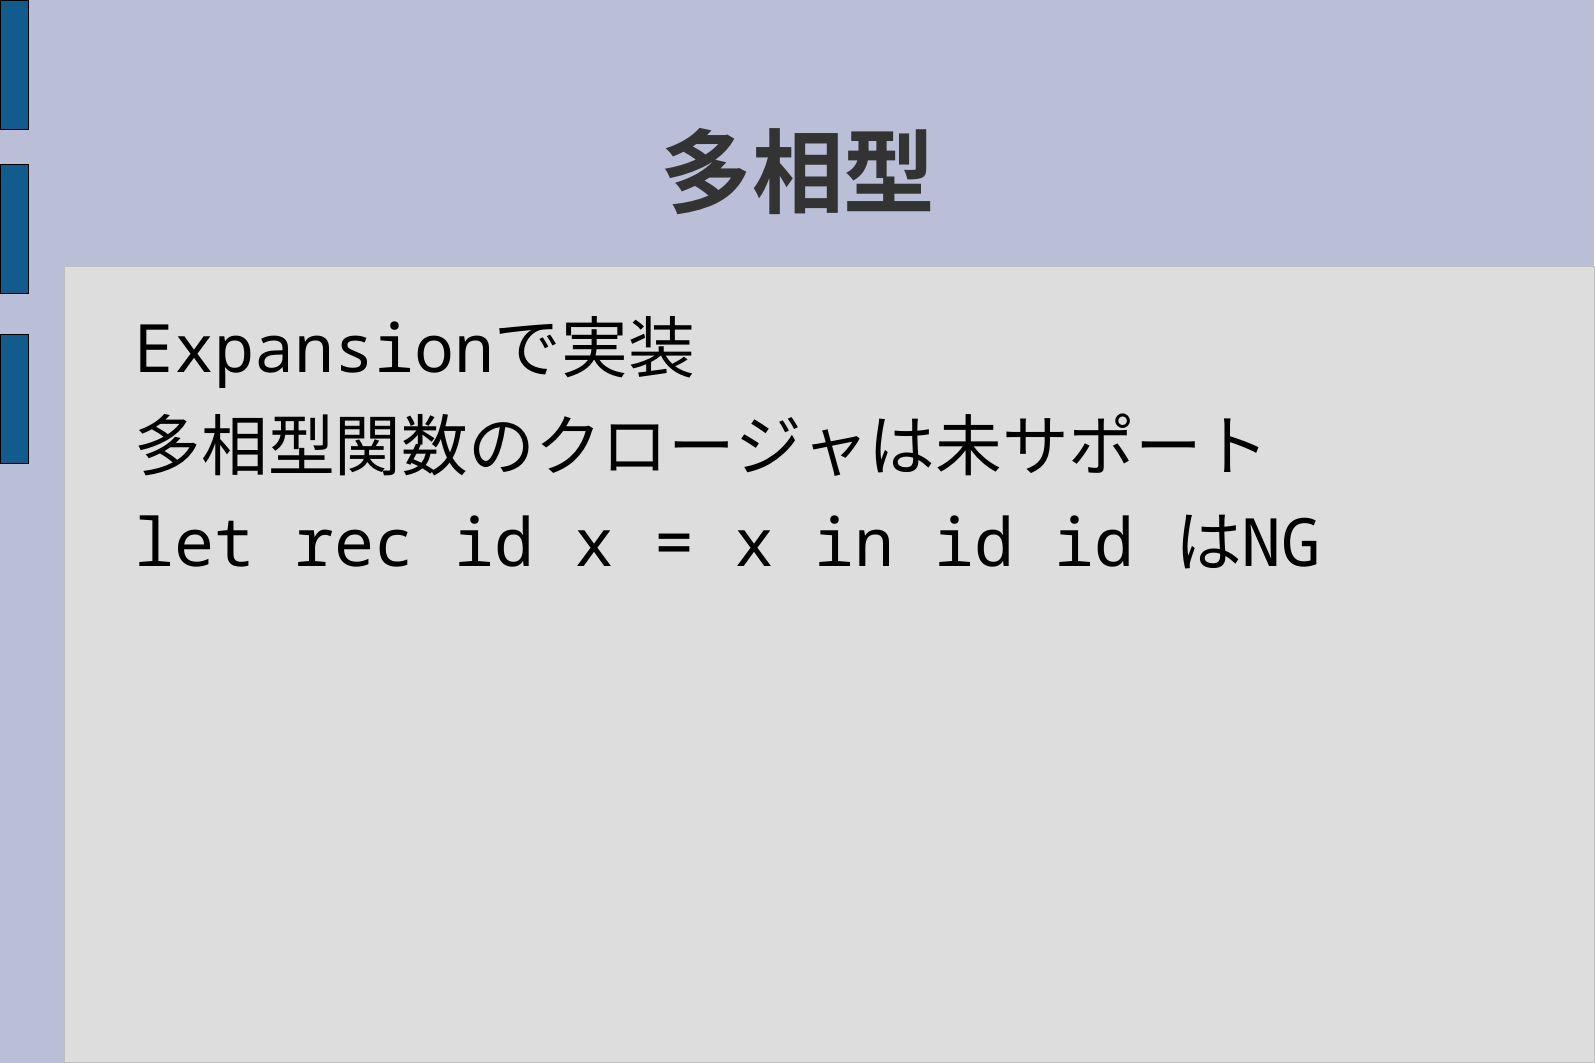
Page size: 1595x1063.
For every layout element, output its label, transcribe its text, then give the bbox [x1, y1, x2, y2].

list Expansionで実装 多相型関数のクロージャは未サポート let rec id x = x in id id はNG [117, 295, 1479, 966]
title 多相型 [117, 78, 1479, 256]
